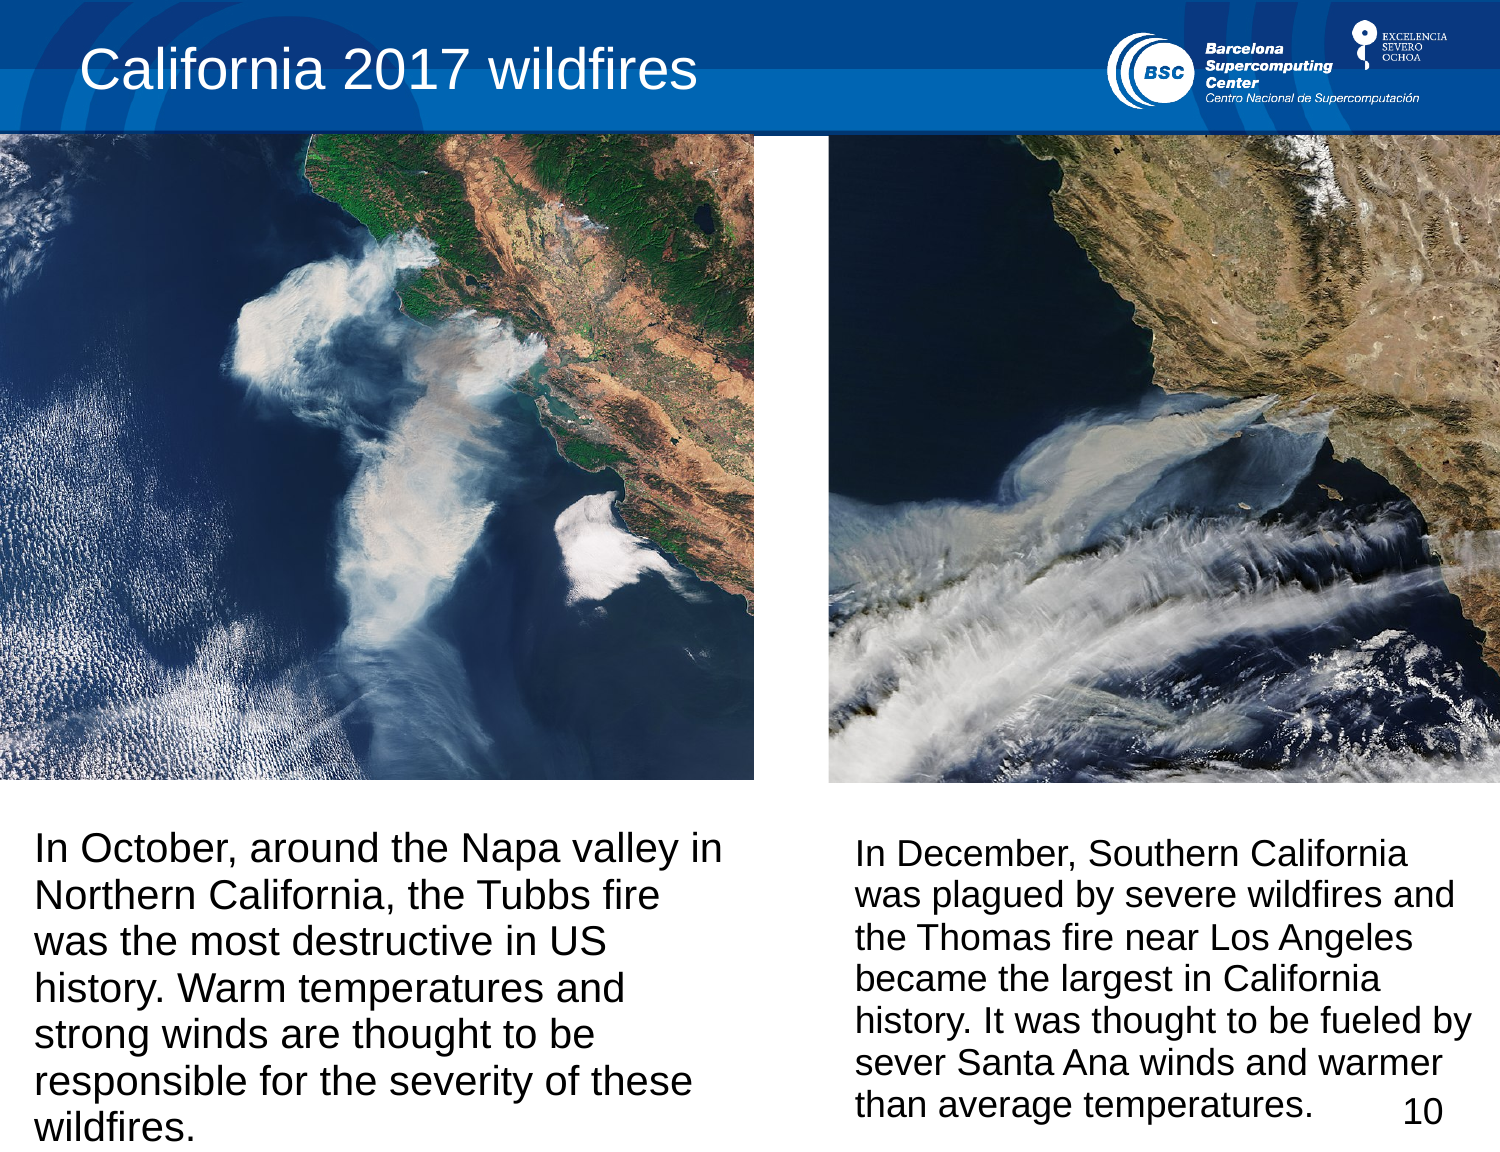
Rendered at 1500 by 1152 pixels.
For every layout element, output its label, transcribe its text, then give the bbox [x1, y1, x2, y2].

text_box In December, Southern California was plagued by severe wildfires and the Thomas fire near Los Angeles became the largest in California history. It was thought to be fueled by sever Santa Ana winds and warmer than average temperatures. [840, 824, 1499, 1152]
picture [0, 0, 1500, 783]
text_box In October, around the Napa valley in Northern California, the Tubbs fire was the most destructive in US history. Warm temperatures and strong winds are thought to be responsible for the severity of these wildfires. [0, 817, 751, 1152]
title California 2017 wildfires [65, 23, 1081, 139]
